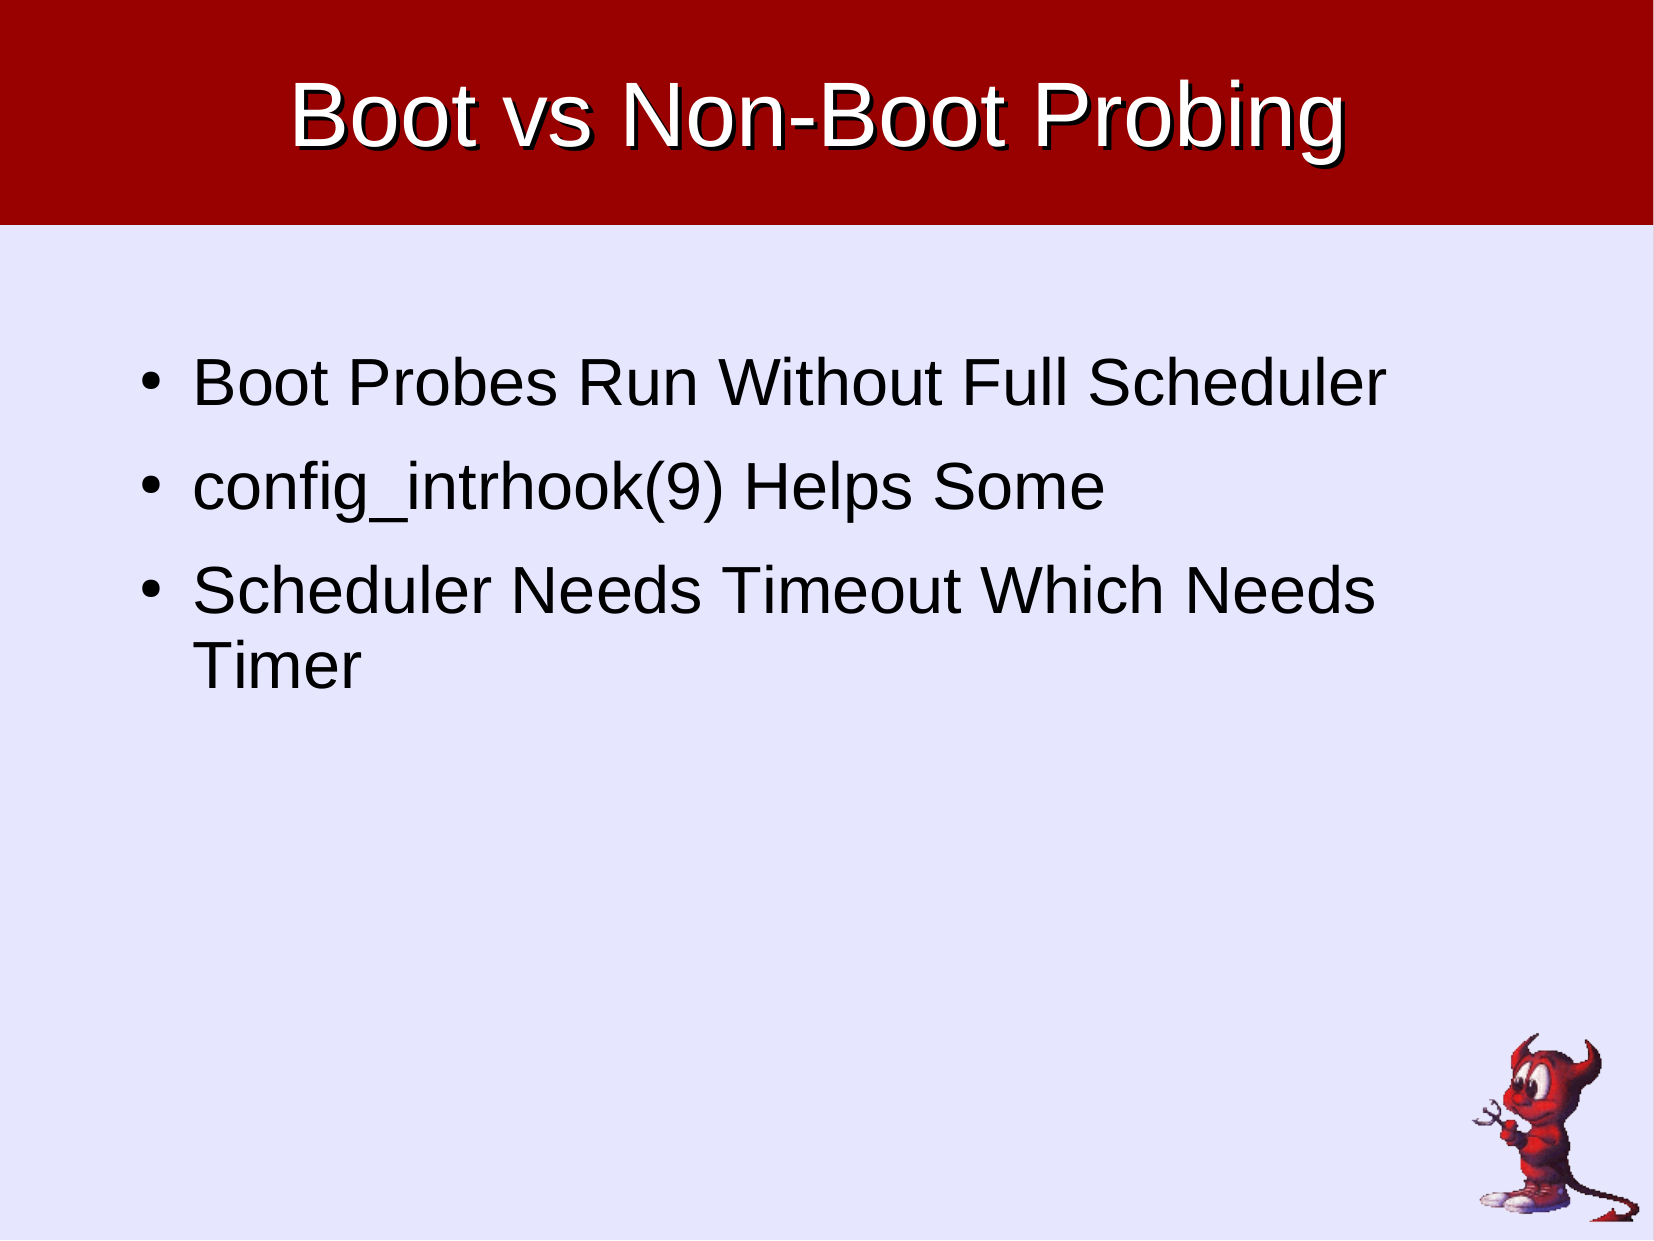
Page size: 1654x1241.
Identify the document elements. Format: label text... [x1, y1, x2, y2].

list Boot Probes Run Without Full Scheduler config_intrhook(9) Helps Some Scheduler Needs Timeout Which Needs Timer [121, 344, 1534, 1127]
picture [1464, 1030, 1643, 1227]
title Boot vs Non-Boot Probing [112, 11, 1525, 219]
